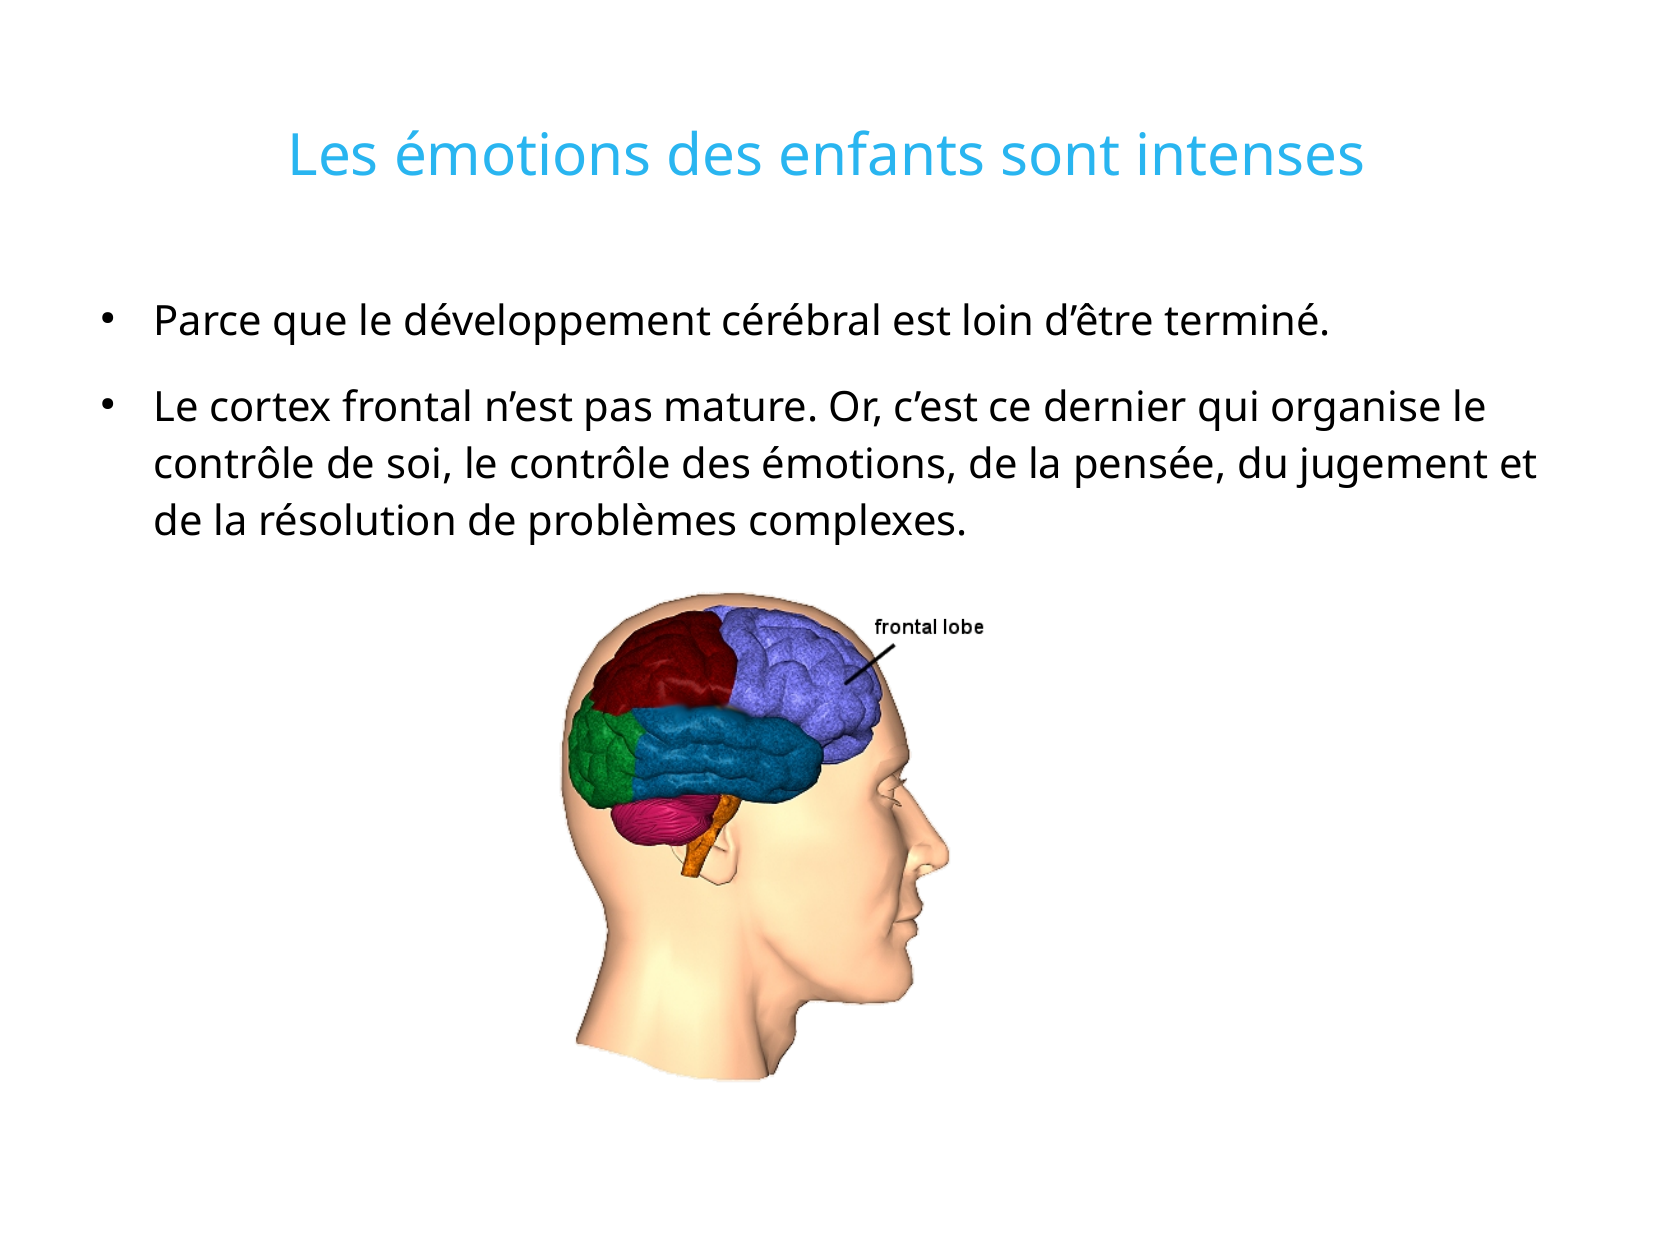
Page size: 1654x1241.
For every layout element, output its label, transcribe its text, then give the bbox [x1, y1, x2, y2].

title Les émotions des enfants sont intenses [82, 49, 1571, 257]
picture [538, 578, 1004, 1099]
list Parce que le développement cérébral est loin d’être terminé. Le cortex frontal n’est pas mature. Or, c’est ce dernier qui organise le contrôle de soi, le contrôle des émotions, de la pensée, du jugement et de la résolution de problèmes complexes. [82, 290, 1571, 1010]
